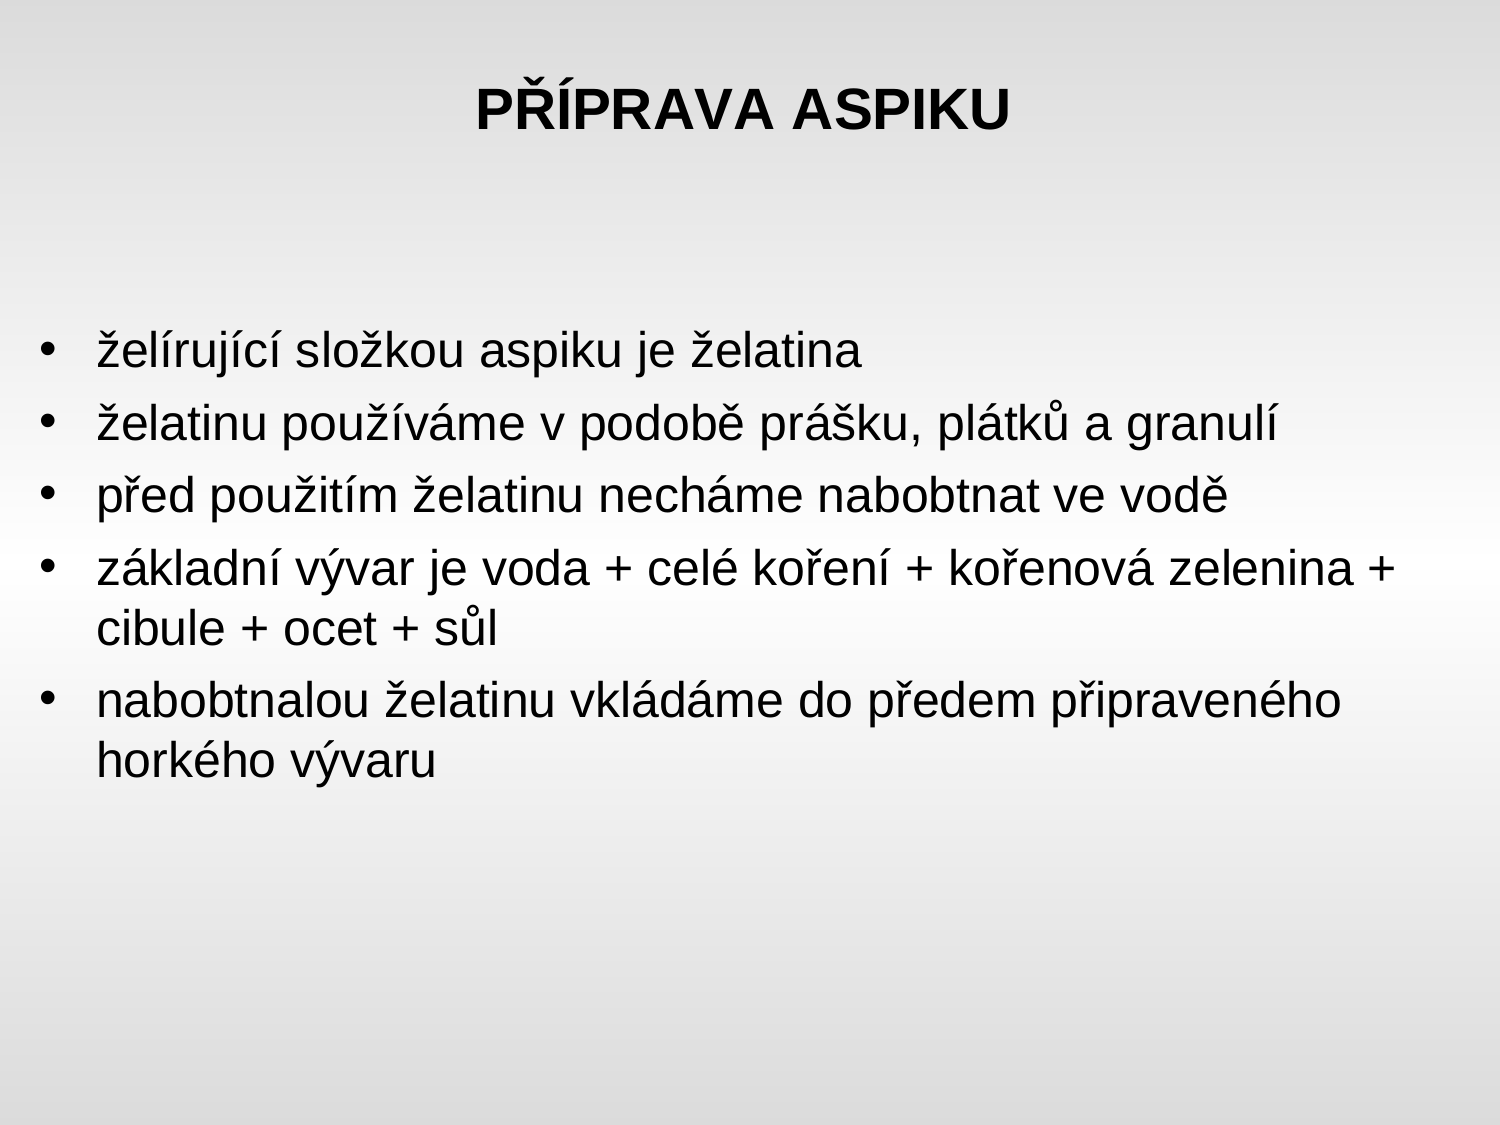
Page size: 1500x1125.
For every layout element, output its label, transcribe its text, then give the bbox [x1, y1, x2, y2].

title PŘÍPRAVA ASPIKU [62, 49, 1426, 163]
list želírující složkou aspiku je želatina želatinu používáme v podobě prášku, plátků a granulí před použitím želatinu necháme nabobtnat ve vodě základní vývar je voda + celé koření + kořenová zelenina + cibule + ocet + sůl nabobtnalou želatinu vkládáme do předem připraveného horkého vývaru [24, 237, 1450, 976]
